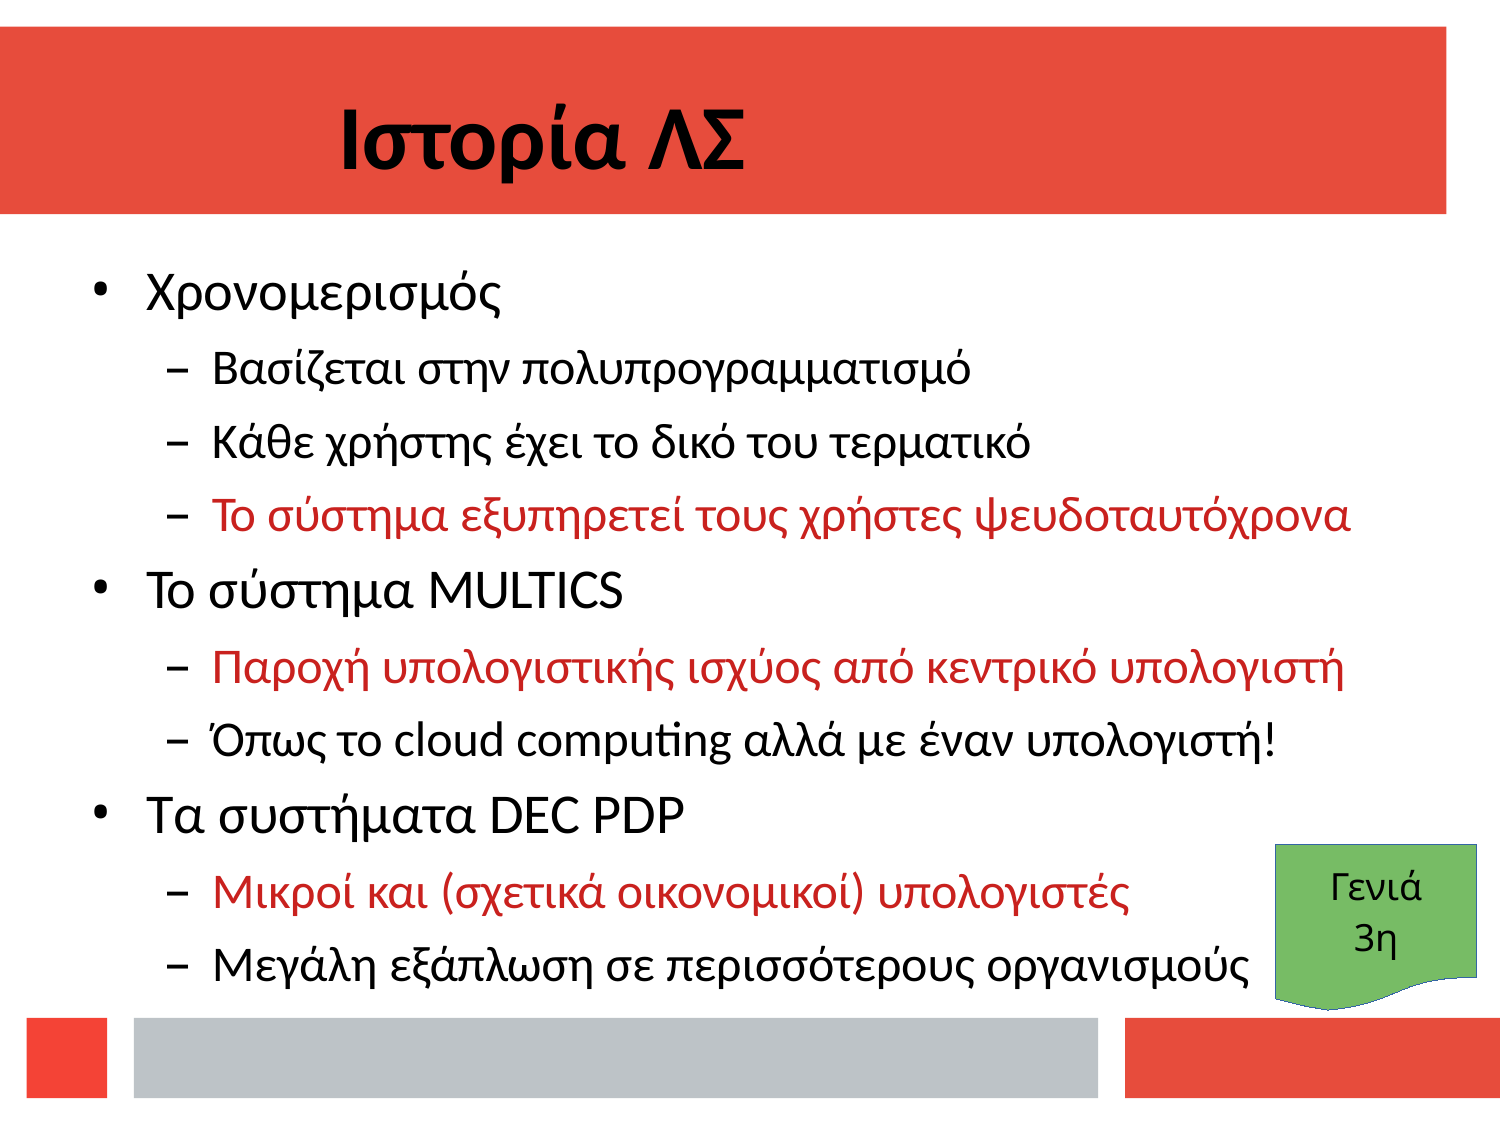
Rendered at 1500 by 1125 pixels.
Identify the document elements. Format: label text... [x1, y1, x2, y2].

text_box Χρονομερισμός Βασίζεται στην πολυπρογραμματισμό Κάθε χρήστης έχει το δικό του τερματικό Το σύστημα εξυπηρετεί τους χρήστες ψευδοταυτόχρονα Το σύστημα MULTICS Παροχή υπολογιστικής ισχύος από κεντρικό υπολογιστή Όπως το cloud computing αλλά με έναν υπολογιστή! Τα συστήματα DEC PDP Μικροί και (σχετικά οικονομικοί) υπολογιστές Μεγάλη εξάπλωση σε περισσότερους οργανισμούς [87, 237, 1362, 992]
title Ιστορία ΛΣ [336, 75, 1164, 237]
text_box Γενιά 3η [1275, 844, 1477, 1011]
